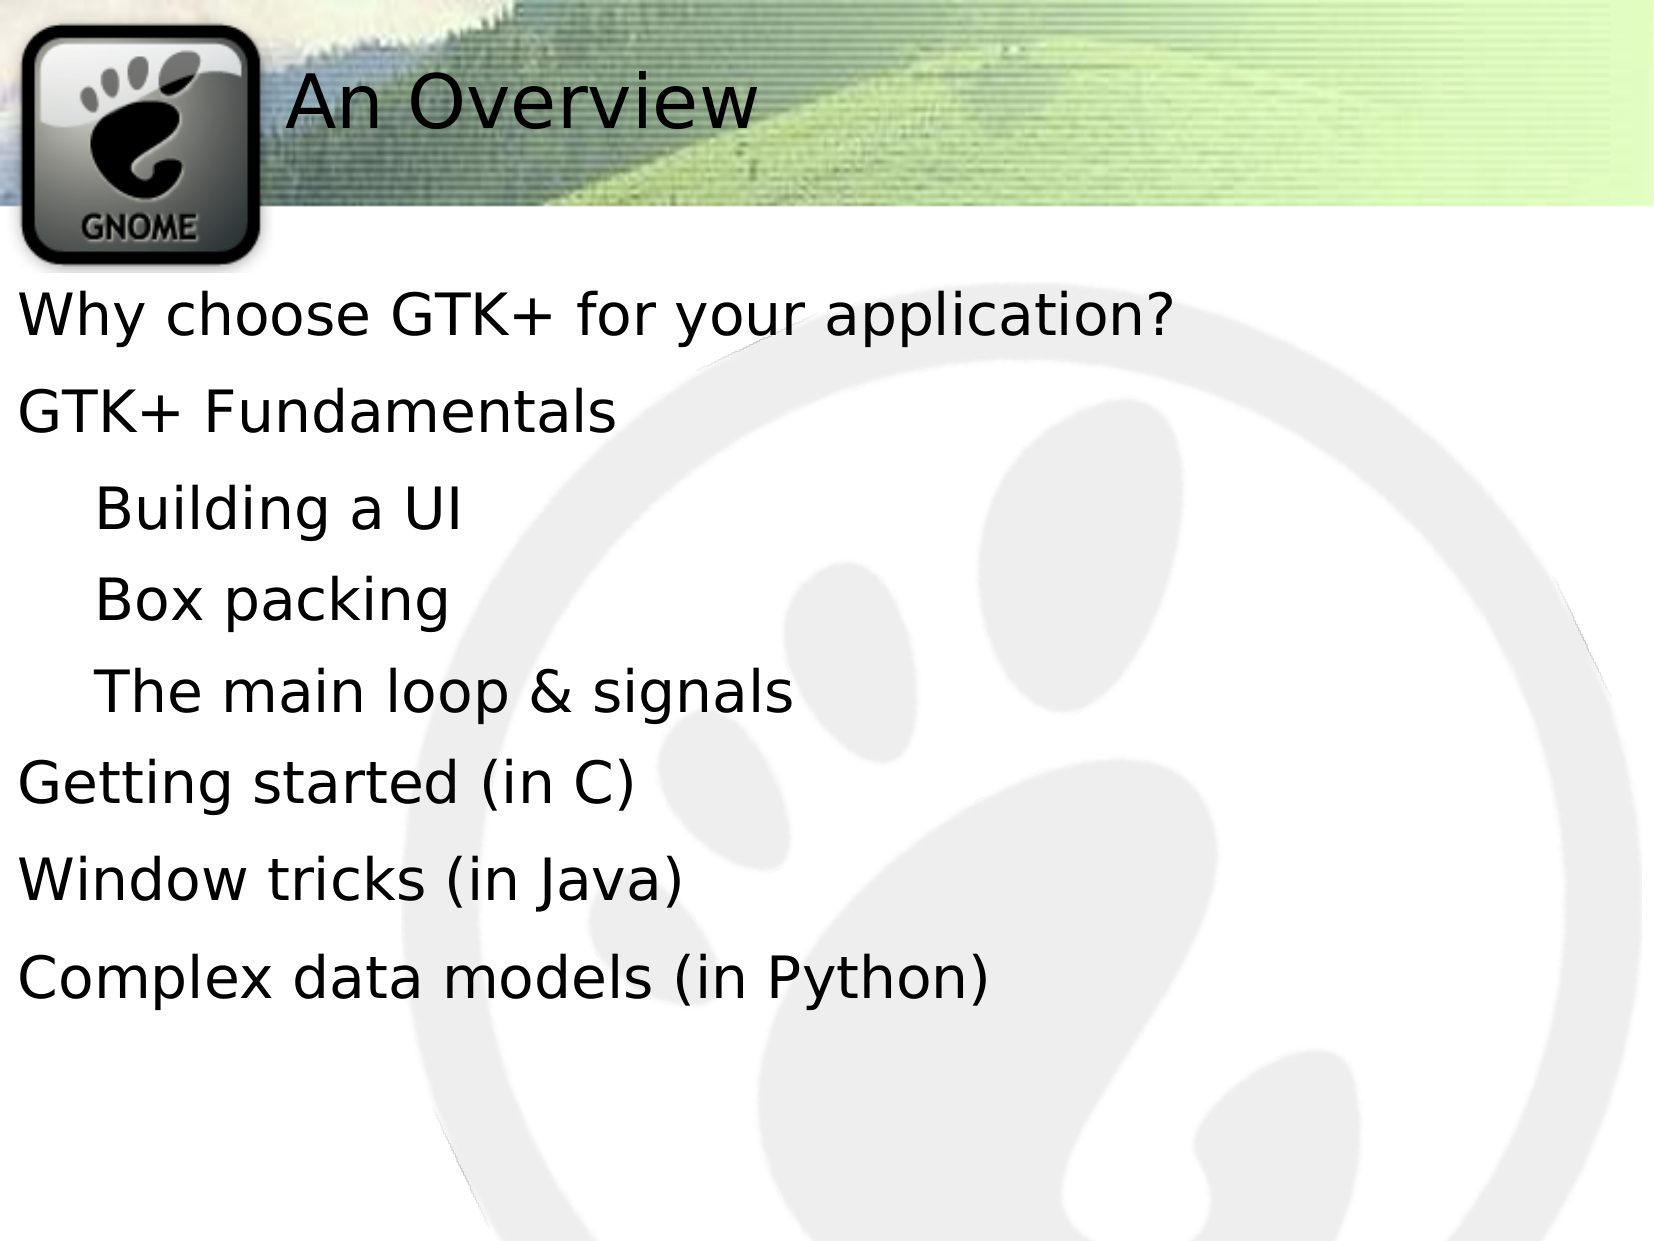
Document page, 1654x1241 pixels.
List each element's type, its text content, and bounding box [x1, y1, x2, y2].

list Why choose GTK+ for your application? GTK+ Fundamentals Building a UI Box packing The main loop & signals Getting started (in C) Window tricks (in Java) Complex data models (in Python) [0, 281, 1654, 1241]
picture [0, 207, 1654, 273]
title An Overview [0, 0, 1654, 207]
